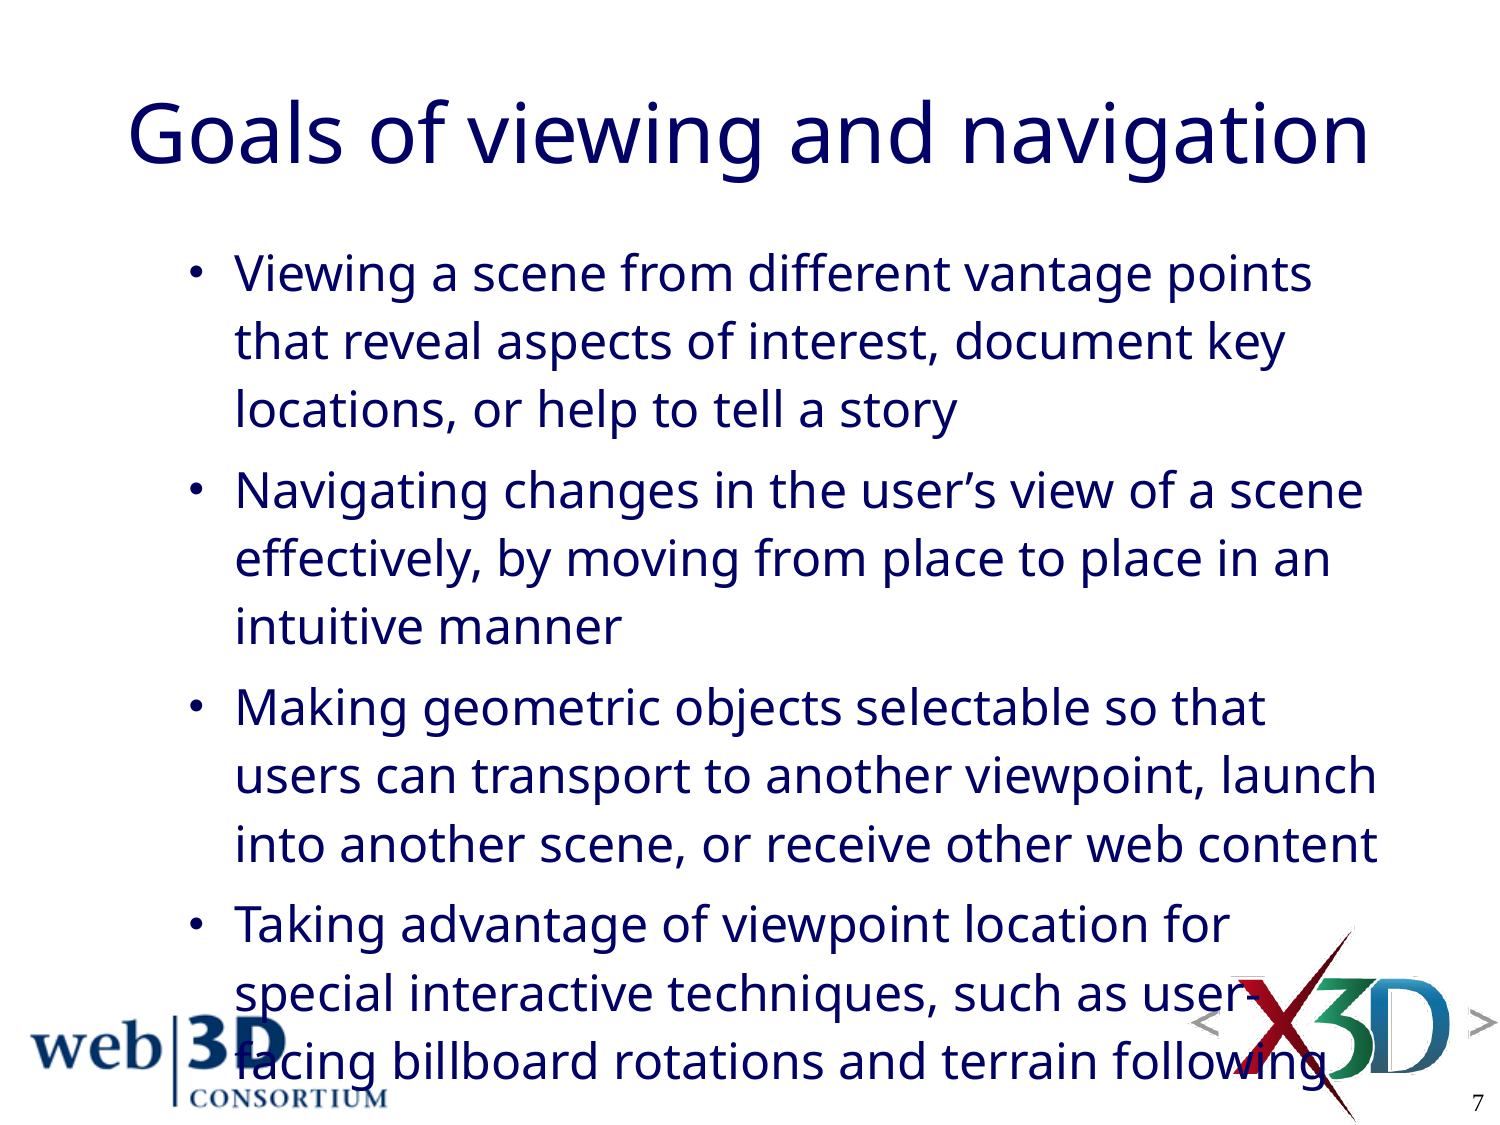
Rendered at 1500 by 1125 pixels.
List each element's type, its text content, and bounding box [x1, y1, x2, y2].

title Goals of viewing and navigation [112, 44, 1388, 218]
picture [400, 1055, 413, 1076]
picture [12, 998, 413, 1118]
picture [267, 999, 281, 1008]
list Viewing a scene from different vantage points that reveal aspects of interest, document key locations, or help to tell a story Navigating changes in the user’s view of a scene effectively, by moving from place to place in an intuitive manner Making geometric objects selectable so that users can transport to another viewpoint, launch into another scene, or receive other web content Taking advantage of viewpoint location for special interactive techniques, such as user-facing billboard rotations and terrain following [112, 237, 1388, 999]
picture [1187, 926, 1500, 1125]
picture [361, 999, 374, 1008]
